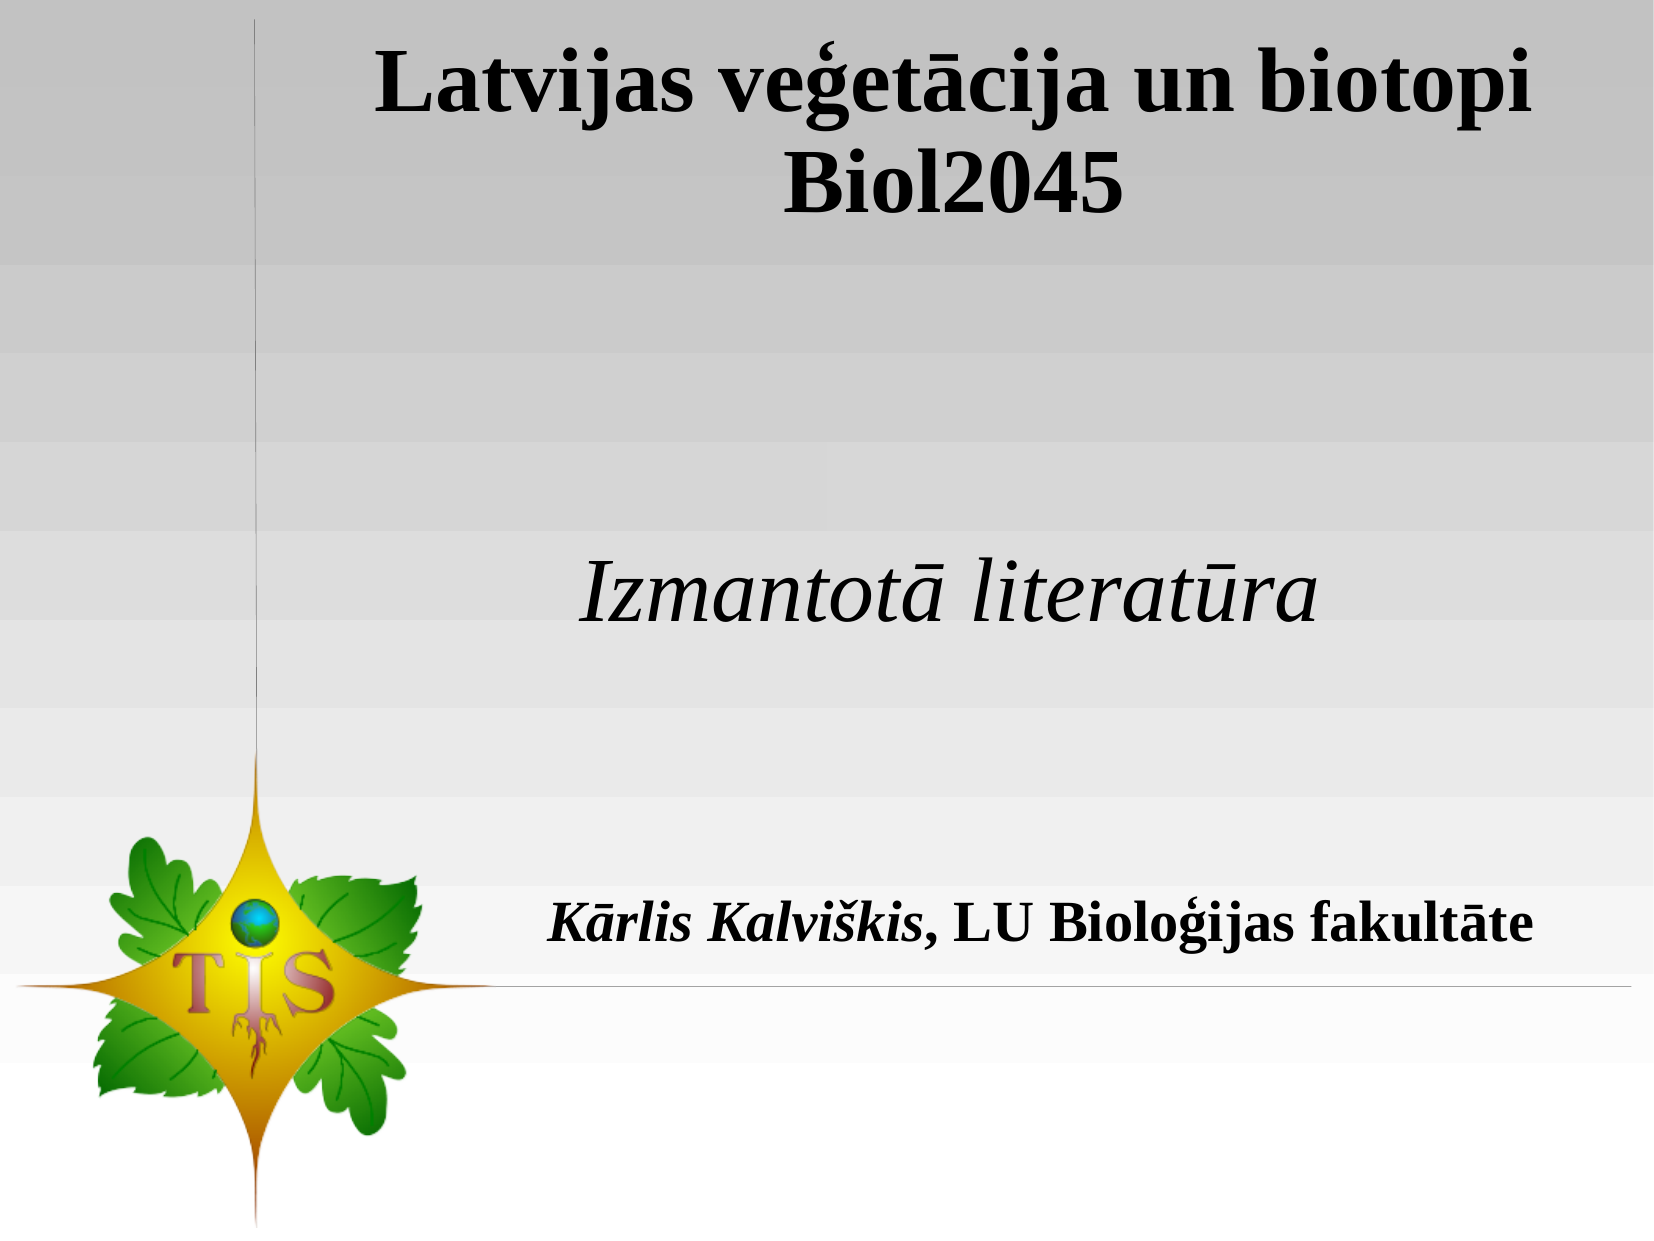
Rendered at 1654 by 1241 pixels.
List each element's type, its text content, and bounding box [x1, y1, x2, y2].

picture [0, 0, 1654, 1241]
title Izmantotā literatūra [295, 324, 1607, 857]
